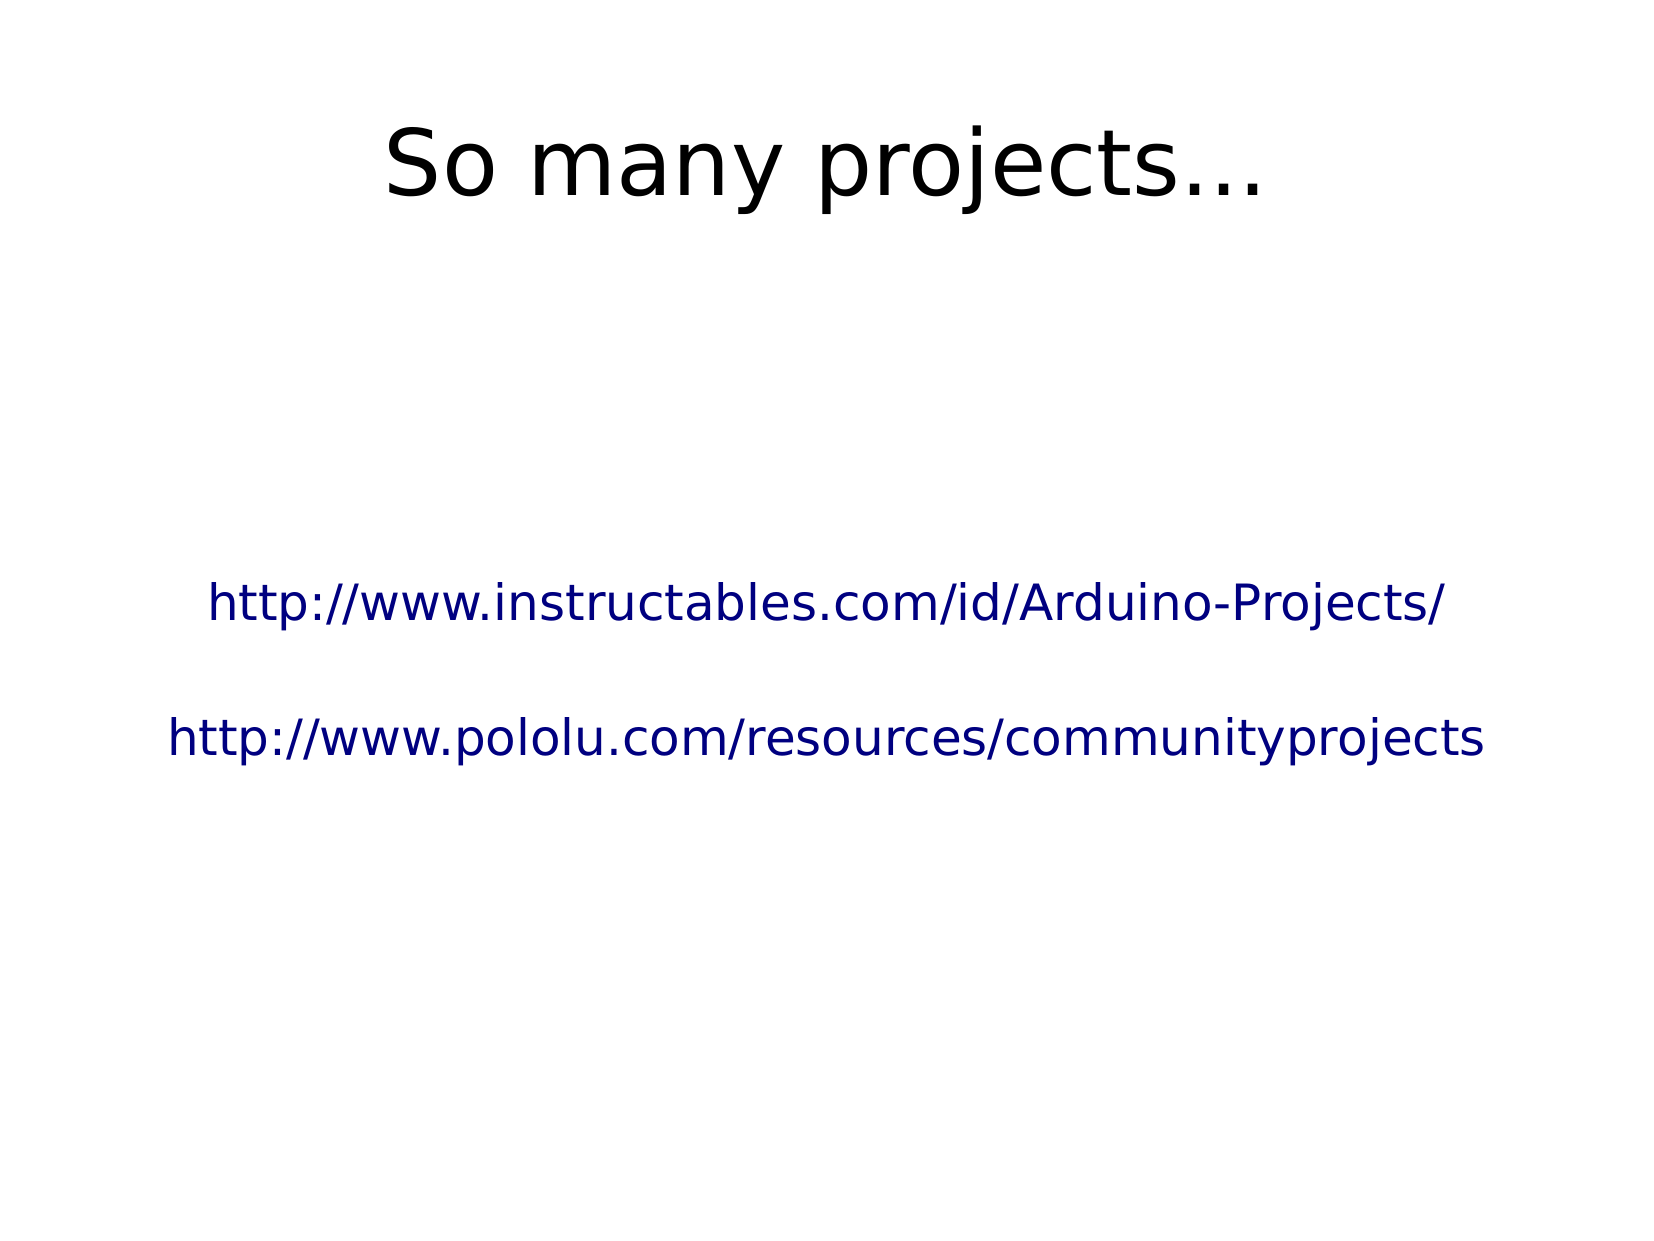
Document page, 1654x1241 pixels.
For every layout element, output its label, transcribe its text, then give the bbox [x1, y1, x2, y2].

text_box http://www.instructables.com/id/Arduino-Projects/ [0, 566, 1654, 640]
text_box http://www.pololu.com/resources/communityprojects [0, 701, 1654, 775]
title So many projects... [82, 60, 1571, 268]
